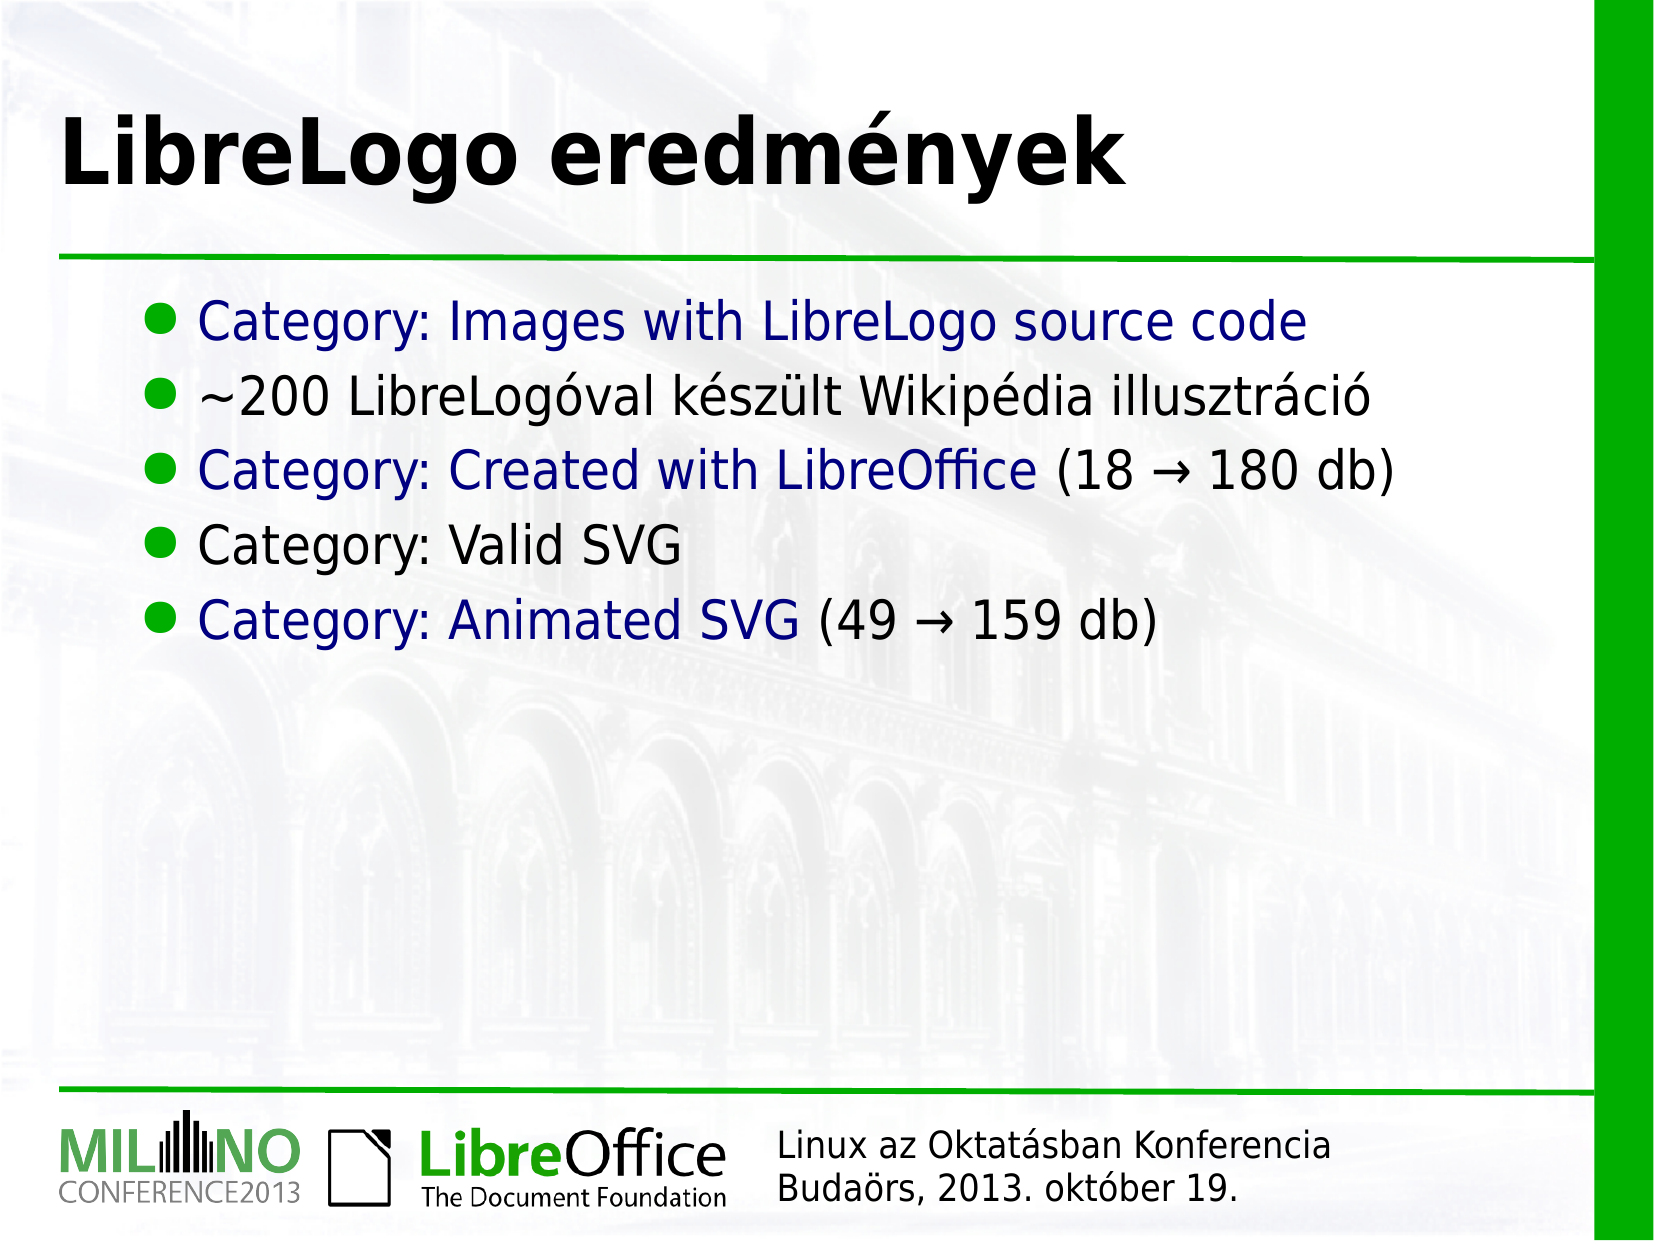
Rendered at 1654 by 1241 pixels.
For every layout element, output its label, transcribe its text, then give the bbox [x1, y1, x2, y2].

list Category: Images with LibreLogo source code ~200 LibreLogóval készült Wikipédia illusztráció Category: Created with LibreOffice (18 → 180 db) Category: Valid SVG Category: Animated SVG (49 → 159 db) [35, 290, 1524, 1010]
title LibreLogo eredmények [59, 49, 1548, 257]
picture [1, 0, 1594, 1241]
